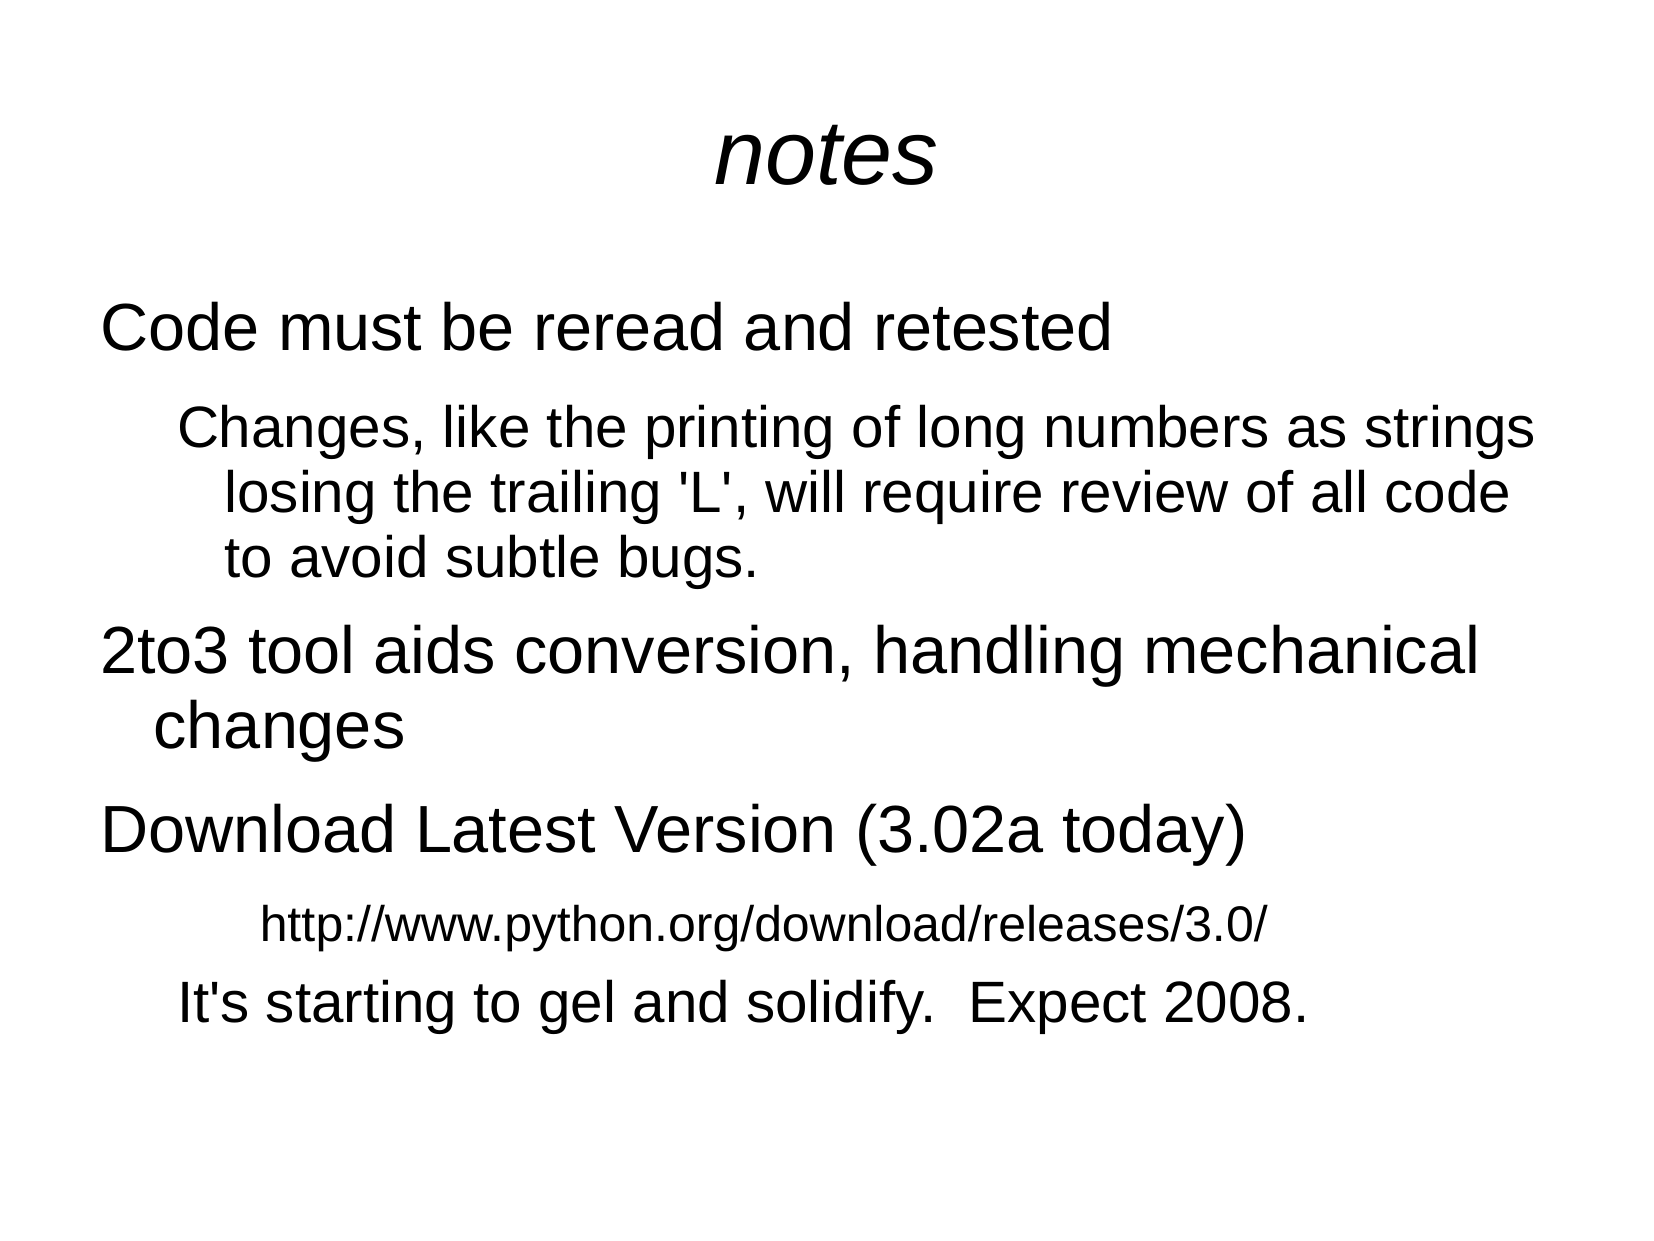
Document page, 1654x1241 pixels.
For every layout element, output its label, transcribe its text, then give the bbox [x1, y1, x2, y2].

list Code must be reread and retested Changes, like the printing of long numbers as strings losing the trailing 'L', will require review of all code to avoid subtle bugs. 2to3 tool aids conversion, handling mechanical changes Download Latest Version (3.02a today) http://www.python.org/download/releases/3.0/ It's starting to gel and solidify. Expect 2008. [82, 290, 1571, 1238]
title notes [82, 56, 1571, 250]
